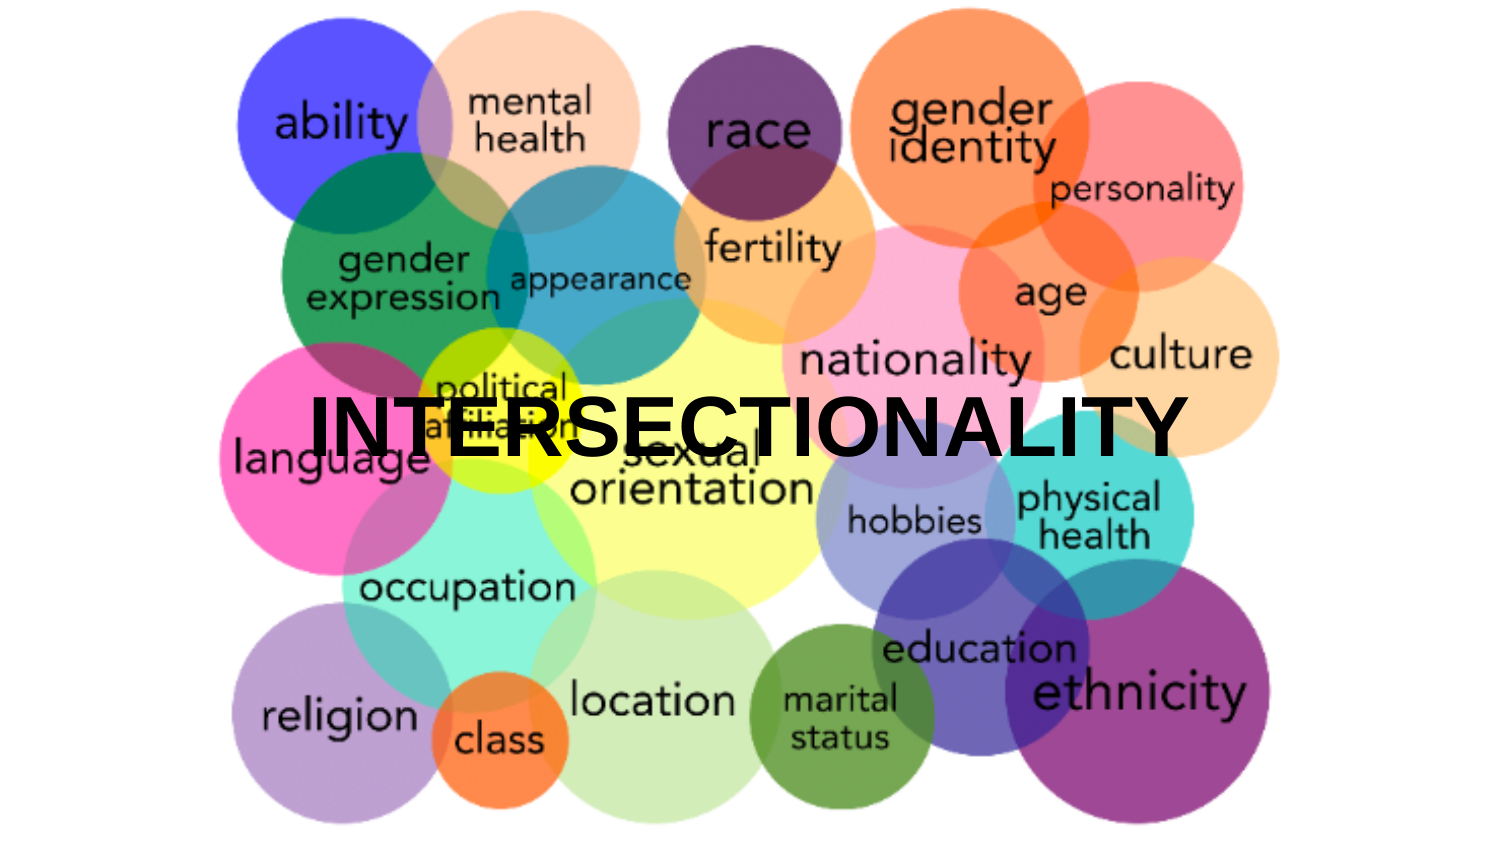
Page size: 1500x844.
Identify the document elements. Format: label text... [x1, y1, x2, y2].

picture [206, 491, 1294, 844]
title INTERSECTIONALITY [51, 352, 1449, 491]
picture [206, 0, 1294, 352]
